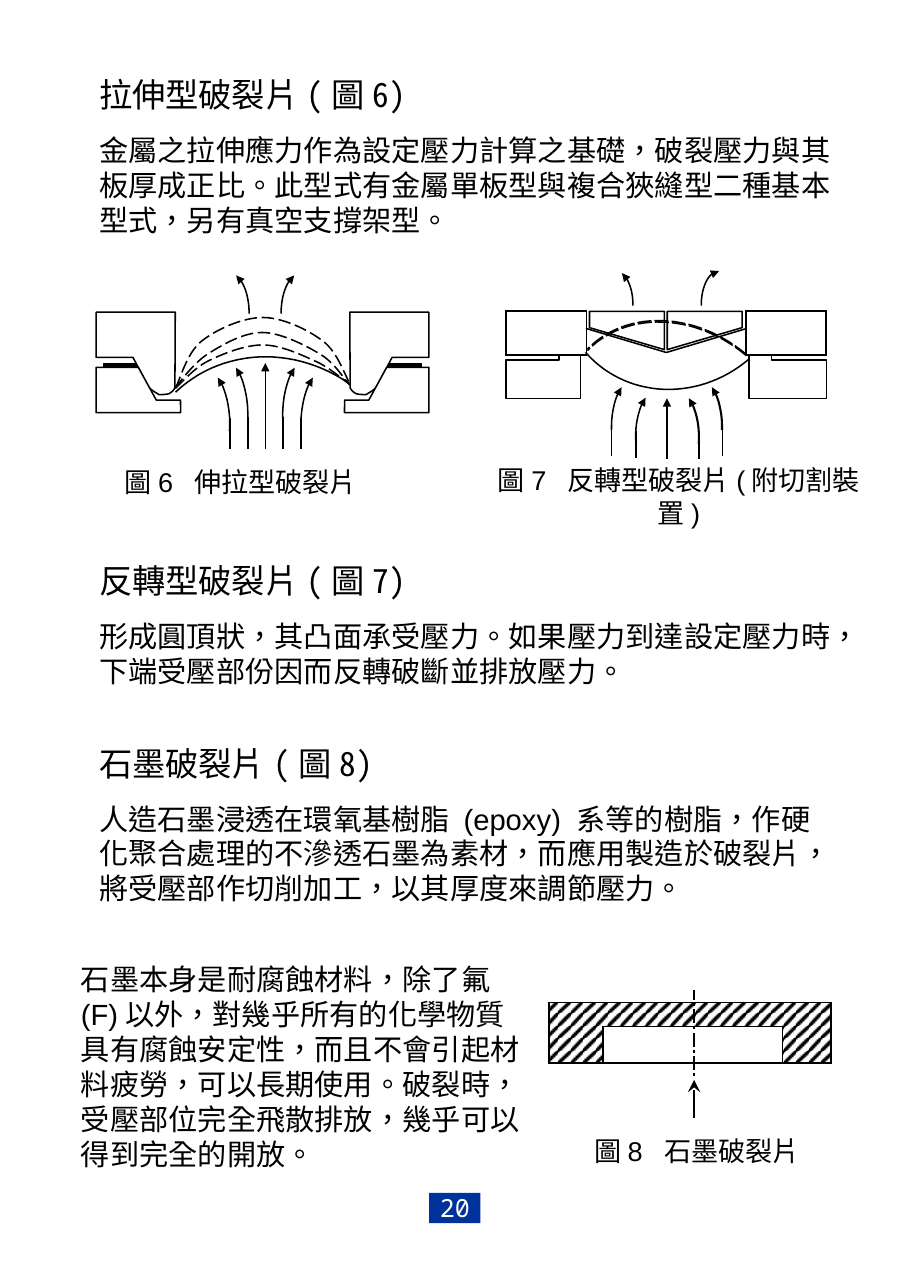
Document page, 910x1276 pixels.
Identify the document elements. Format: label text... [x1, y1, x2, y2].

text_box 圖7 反轉型破裂片(附切割裝置) [467, 455, 891, 537]
text_box [549, 1002, 832, 1064]
text_box [745, 311, 827, 399]
text_box 反轉型破裂片(圖7) 形成圓頂狀，其凸面承受壓力。如果壓力到達設定壓力時，下端受壓部份因而反轉破斷並排放壓力。 [83, 552, 853, 696]
text_box 拉伸型破裂片(圖6) 金屬之拉伸應力作為設定壓力計算之基礎，破裂壓力與其板厚成正比。此型式有金屬單板型與複合狹縫型二種基本型式，另有真空支撐架型。 [83, 66, 853, 246]
text_box [96, 312, 181, 413]
text_box [667, 311, 743, 350]
text_box 圖8 石墨破裂片 [574, 1134, 819, 1167]
text_box 石墨本身是耐腐蝕材料，除了氟(F)以外，對幾乎所有的化學物質具有腐蝕安定性，而且不會引起材料疲勞，可以長期使用。破裂時，受壓部位完全飛散排放，幾乎可以得到完全的開放。 [65, 953, 544, 1180]
text_box [344, 312, 429, 413]
text_box 石墨破裂片(圖8) 人造石墨浸透在環氧基樹脂 (epoxy) 系等的樹脂，作硬化聚合處理的不滲透石墨為素材，而應用製造於破裂片，將受壓部作切削加工，以其厚度來調節壓力。 [83, 734, 853, 914]
text_box 20 [429, 1192, 481, 1224]
text_box 圖6 伸拉型破裂片 [108, 458, 417, 507]
text_box [505, 311, 587, 399]
text_box [589, 311, 665, 350]
